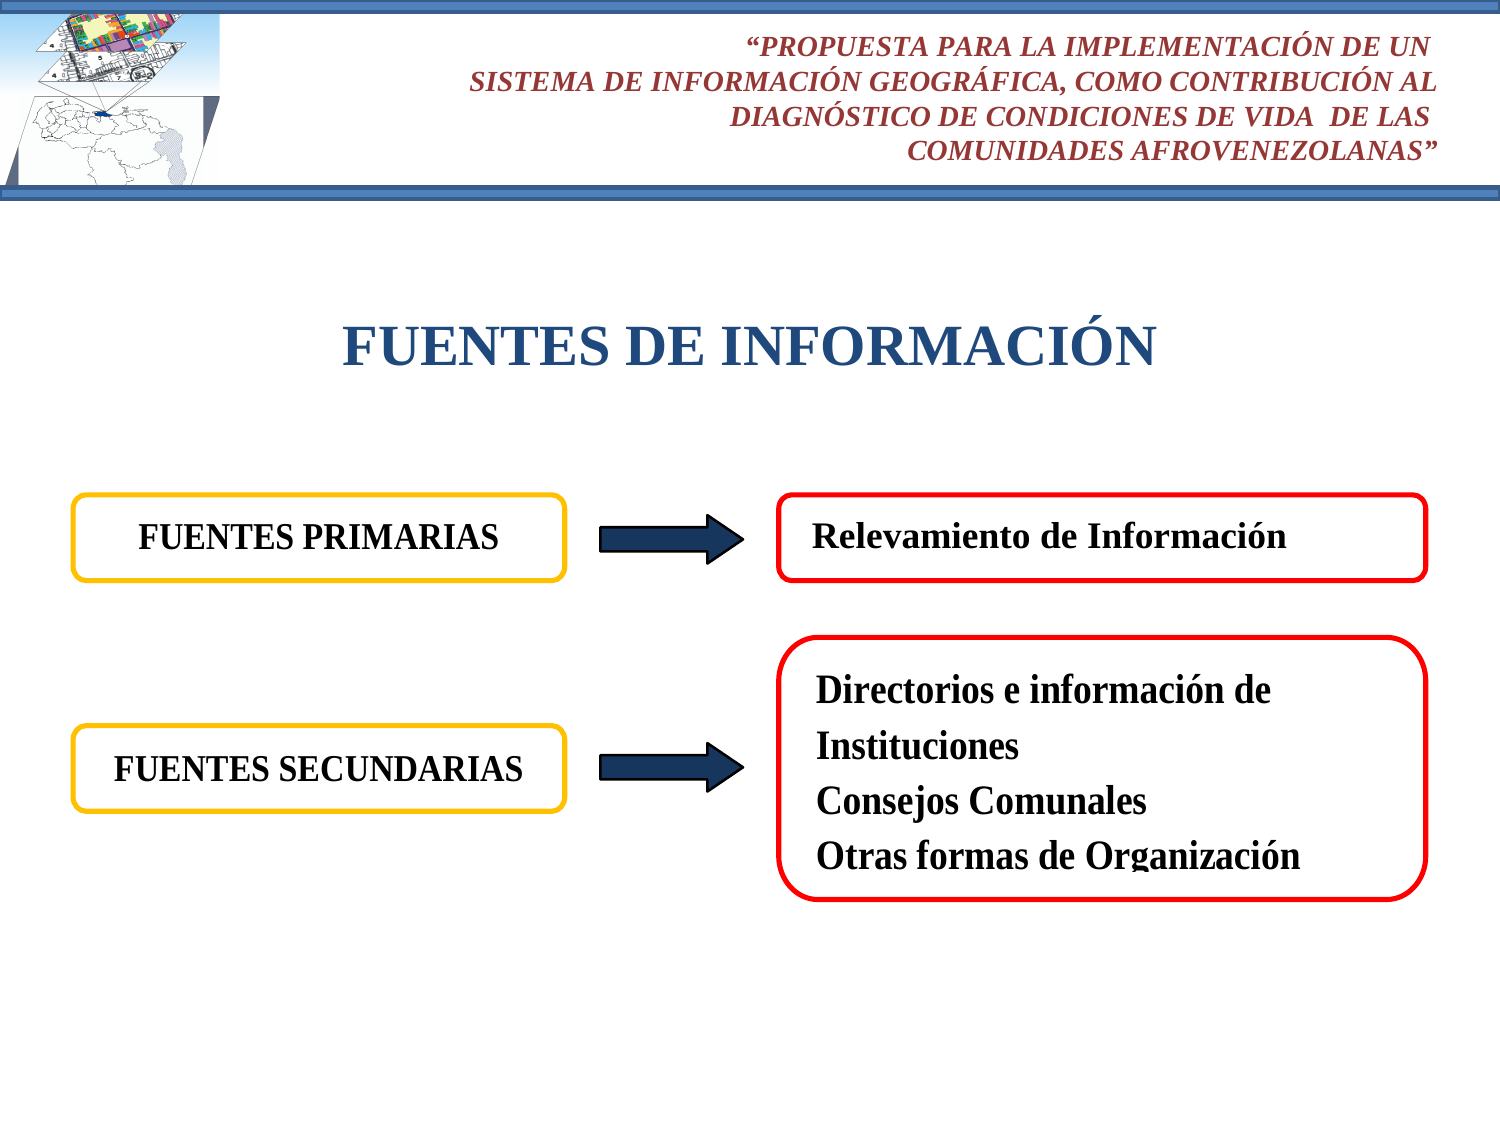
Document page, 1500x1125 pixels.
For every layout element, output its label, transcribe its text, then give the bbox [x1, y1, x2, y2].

text_box [0, 187, 1500, 200]
picture [70, 492, 1430, 903]
text_box [0, 0, 1500, 12]
text_box FUENTES DE INFORMACIÓN [0, 299, 1500, 385]
picture [0, 12, 220, 187]
text_box “PROPUESTA PARA LA IMPLEMENTACIÓN DE UN SISTEMA DE INFORMACIÓN GEOGRÁFICA, COMO CONTRIBUCIÓN AL DIAGNÓSTICO DE CONDICIONES DE VIDA DE LAS COMUNIDADES AFROVENEZOLANAS” [445, 19, 1454, 175]
text_box Relevamiento de Información [797, 503, 1317, 564]
